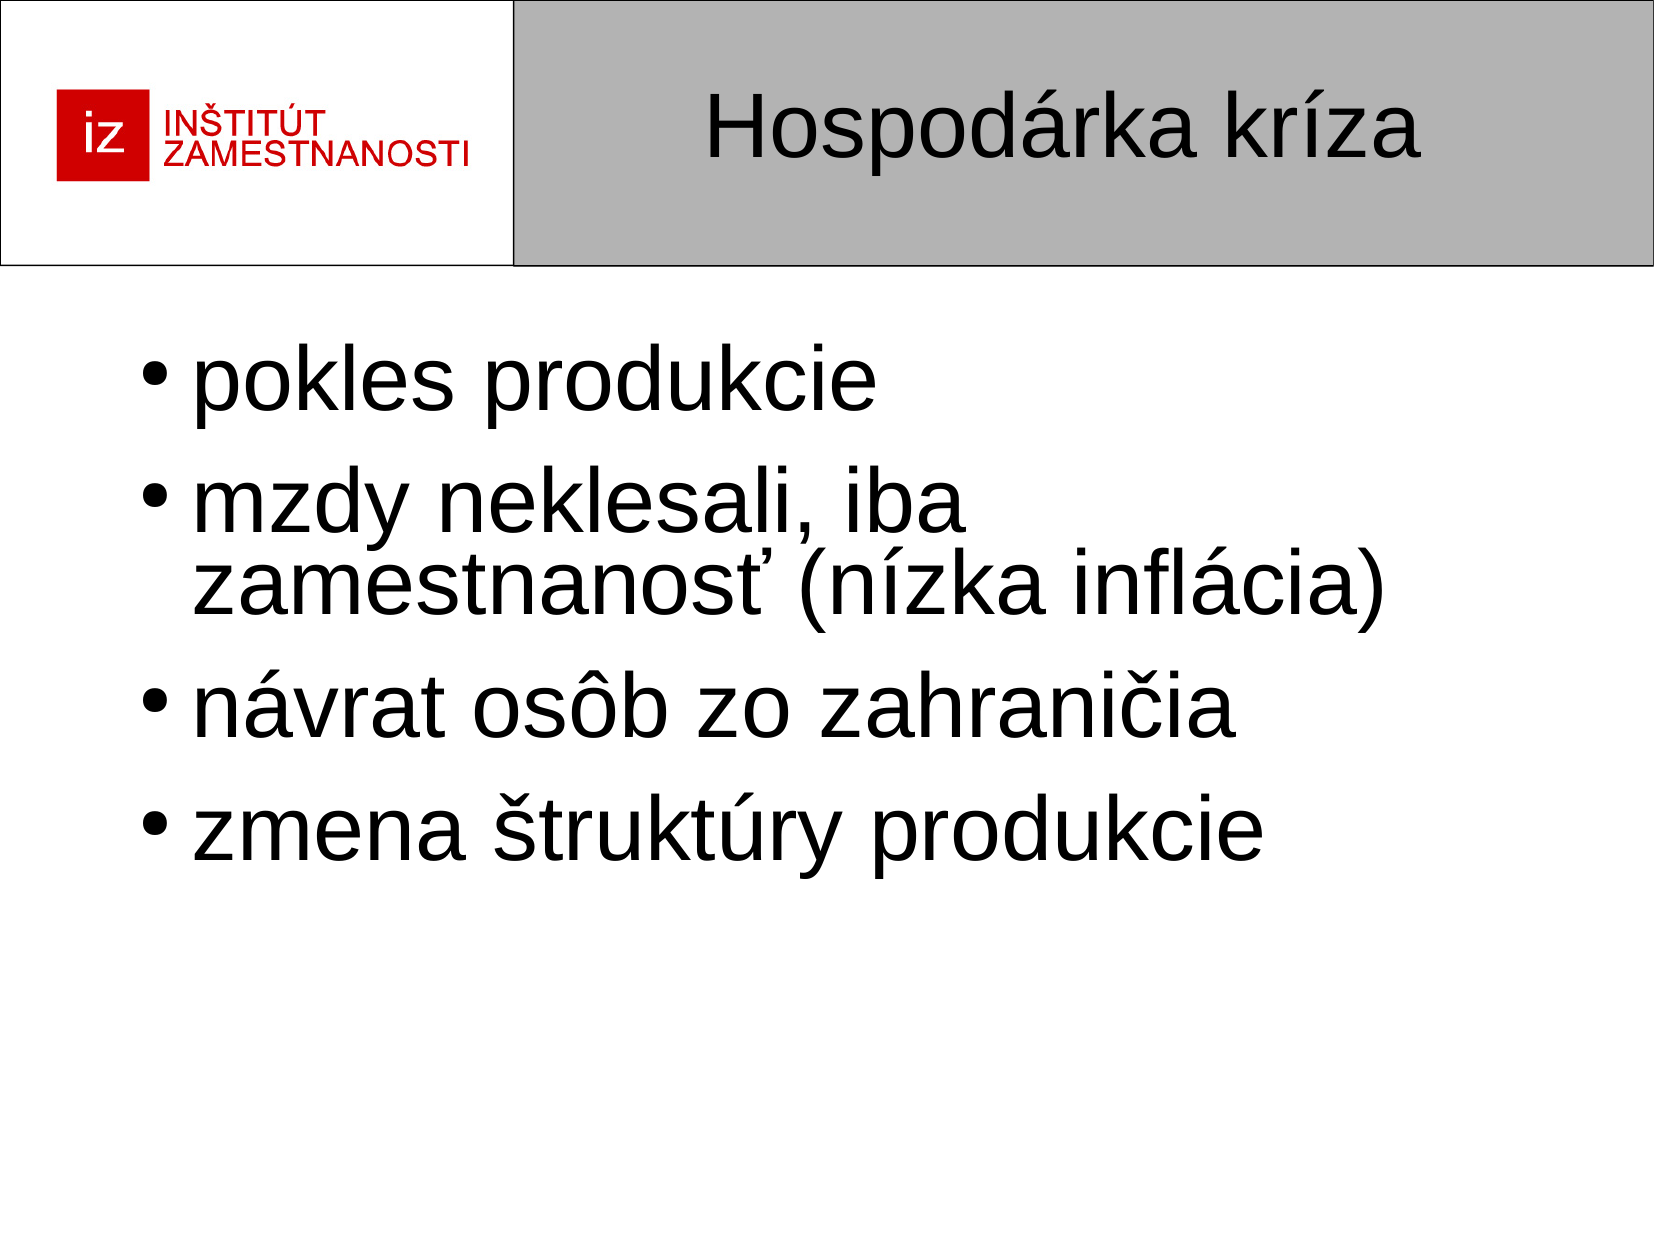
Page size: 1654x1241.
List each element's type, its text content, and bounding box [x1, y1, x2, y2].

picture [5, 8, 512, 257]
list pokles produkcie mzdy neklesali, iba zamestnanosť (nízka inflácia) návrat osôb zo zahraničia zmena štruktúry produkcie [121, 344, 1533, 1112]
title Hospodárka kríza [561, 37, 1565, 229]
